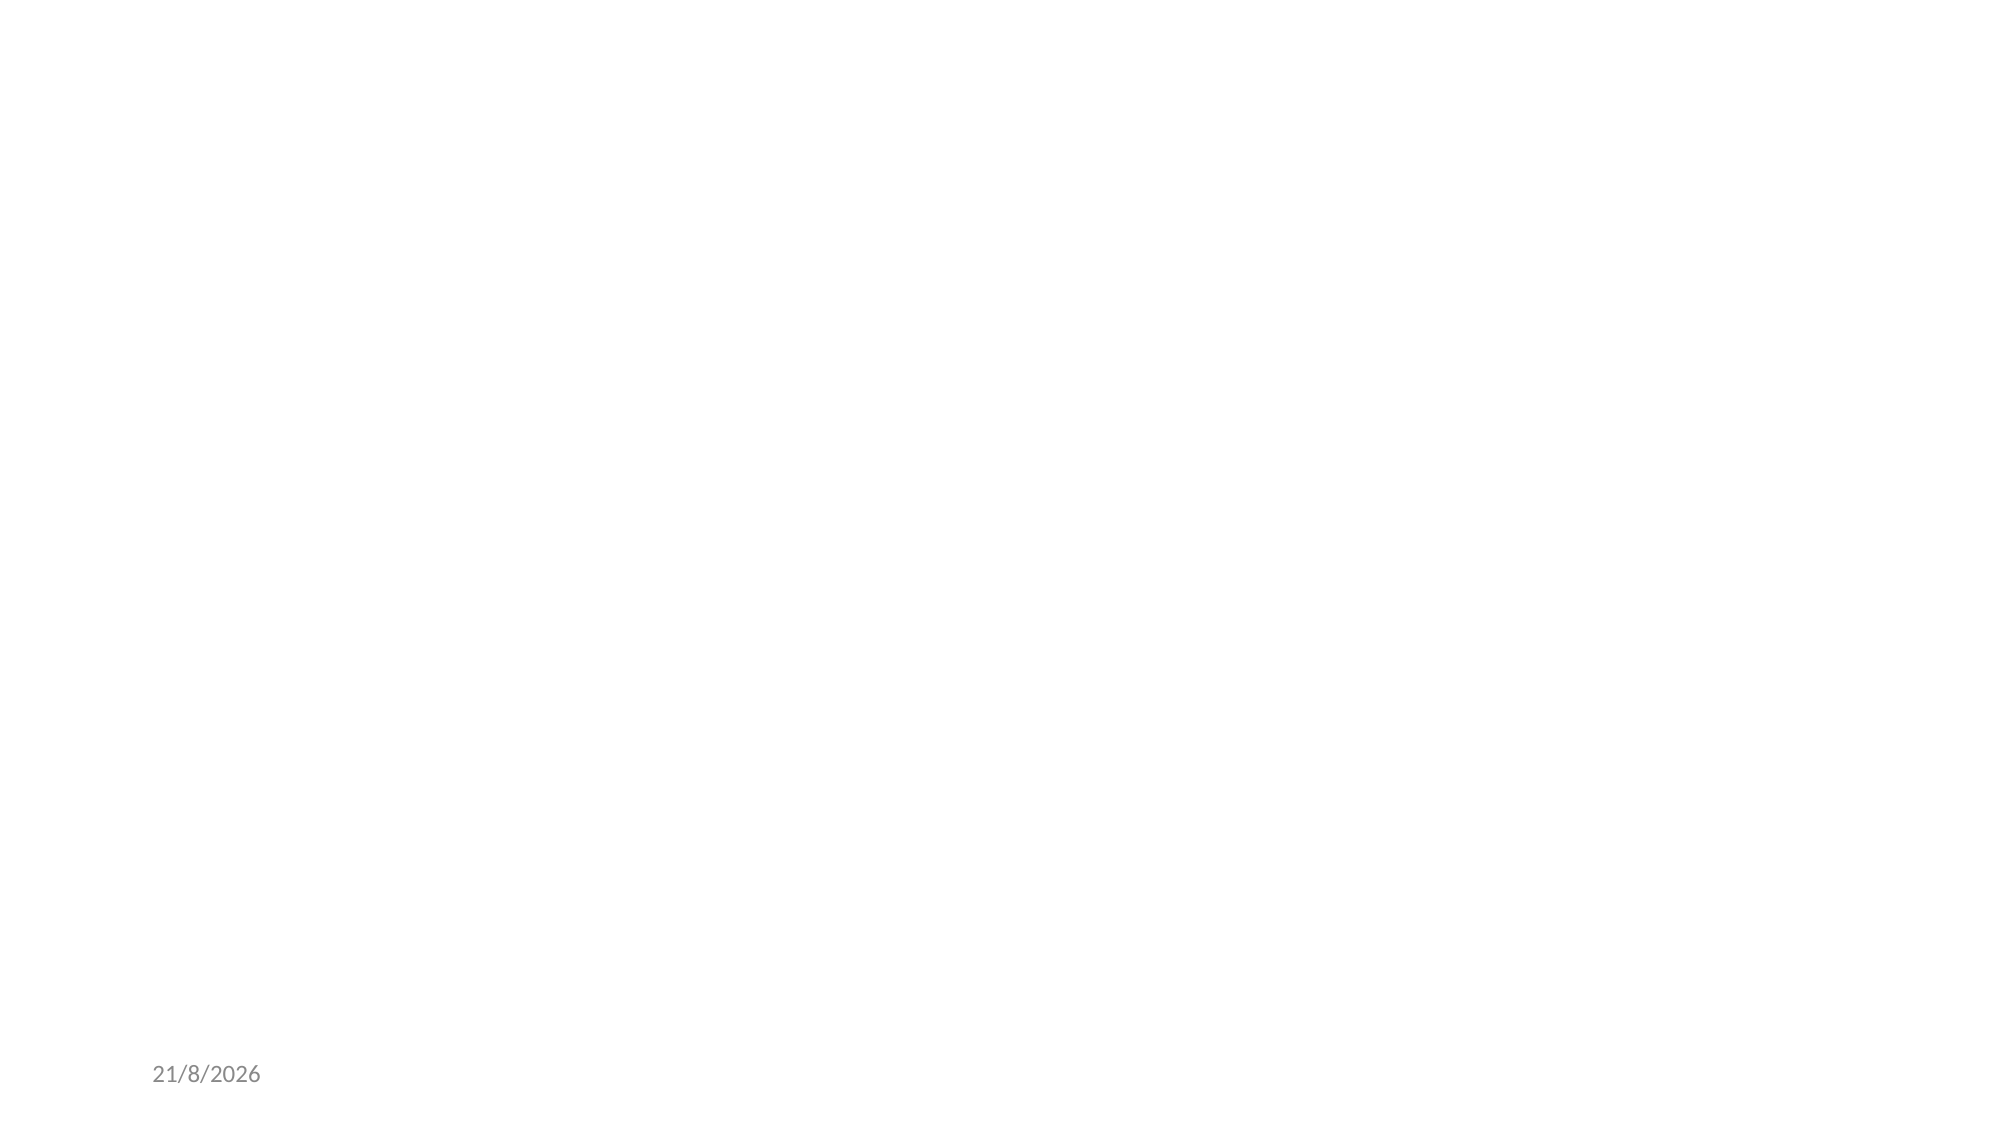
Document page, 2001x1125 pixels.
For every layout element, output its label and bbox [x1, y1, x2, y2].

text_box [137, 1042, 588, 1103]
